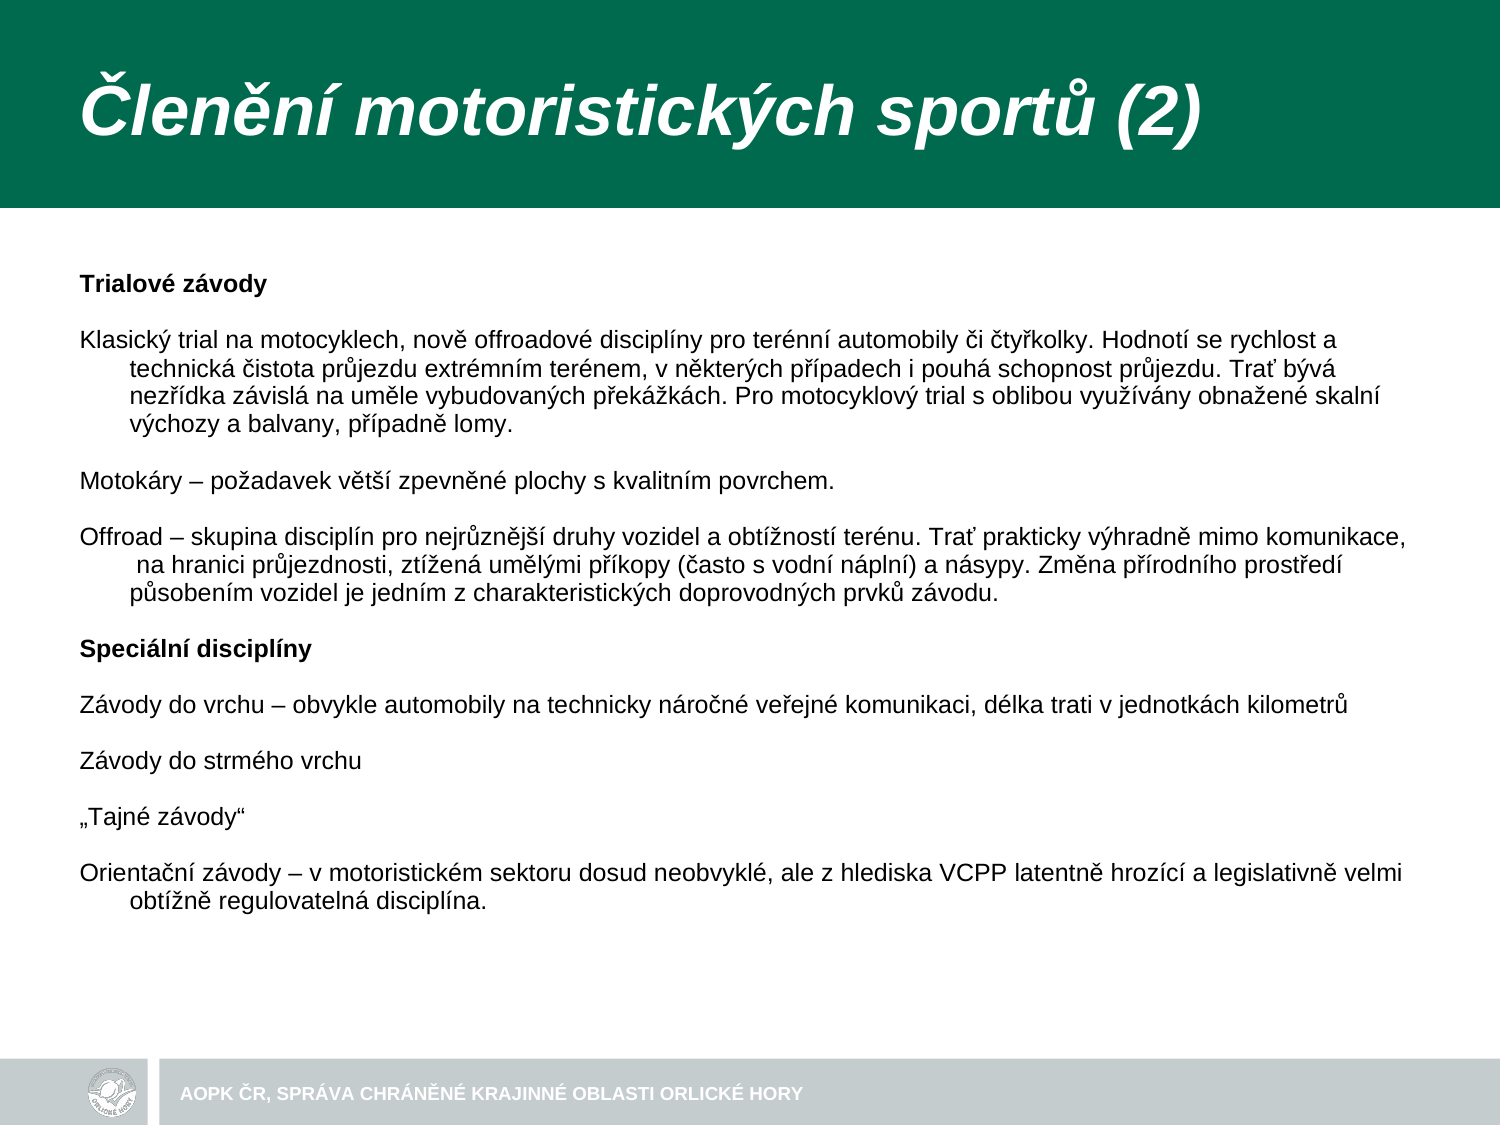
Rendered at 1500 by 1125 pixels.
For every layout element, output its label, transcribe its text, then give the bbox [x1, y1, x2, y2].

list Trialové závody Klasický trial na motocyklech, nově offroadové disciplíny pro terénní automobily či čtyřkolky. Hodnotí se rychlost a technická čistota průjezdu extrémním terénem, v některých případech i pouhá schopnost průjezdu. Trať bývá nezřídka závislá na uměle vybudovaných překážkách. Pro motocyklový trial s oblibou využívány obnažené skalní výchozy a balvany, případně lomy. Motokáry – požadavek větší zpevněné plochy s kvalitním povrchem. Offroad – skupina disciplín pro nejrůznější druhy vozidel a obtížností terénu. Trať prakticky výhradně mimo komunikace, na hranici průjezdnosti, ztížená umělými příkopy (často s vodní náplní) a násypy. Změna přírodního prostředí působením vozidel je jedním z charakteristických doprovodných prvků závodu. Speciální disciplíny Závody do vrchu – obvykle automobily na technicky náročné veřejné komunikaci, délka trati v jednotkách kilometrů Závody do strmého vrchu „Tajné závody“ Orientační závody – v motoristickém sektoru dosud neobvyklé, ale z hlediska VCPP latentně hrozící a legislativně velmi obtížně regulovatelná disciplína. [64, 262, 1426, 1024]
picture [88, 1068, 136, 1117]
title Členění motoristických sportů (2) [64, 7, 1436, 216]
